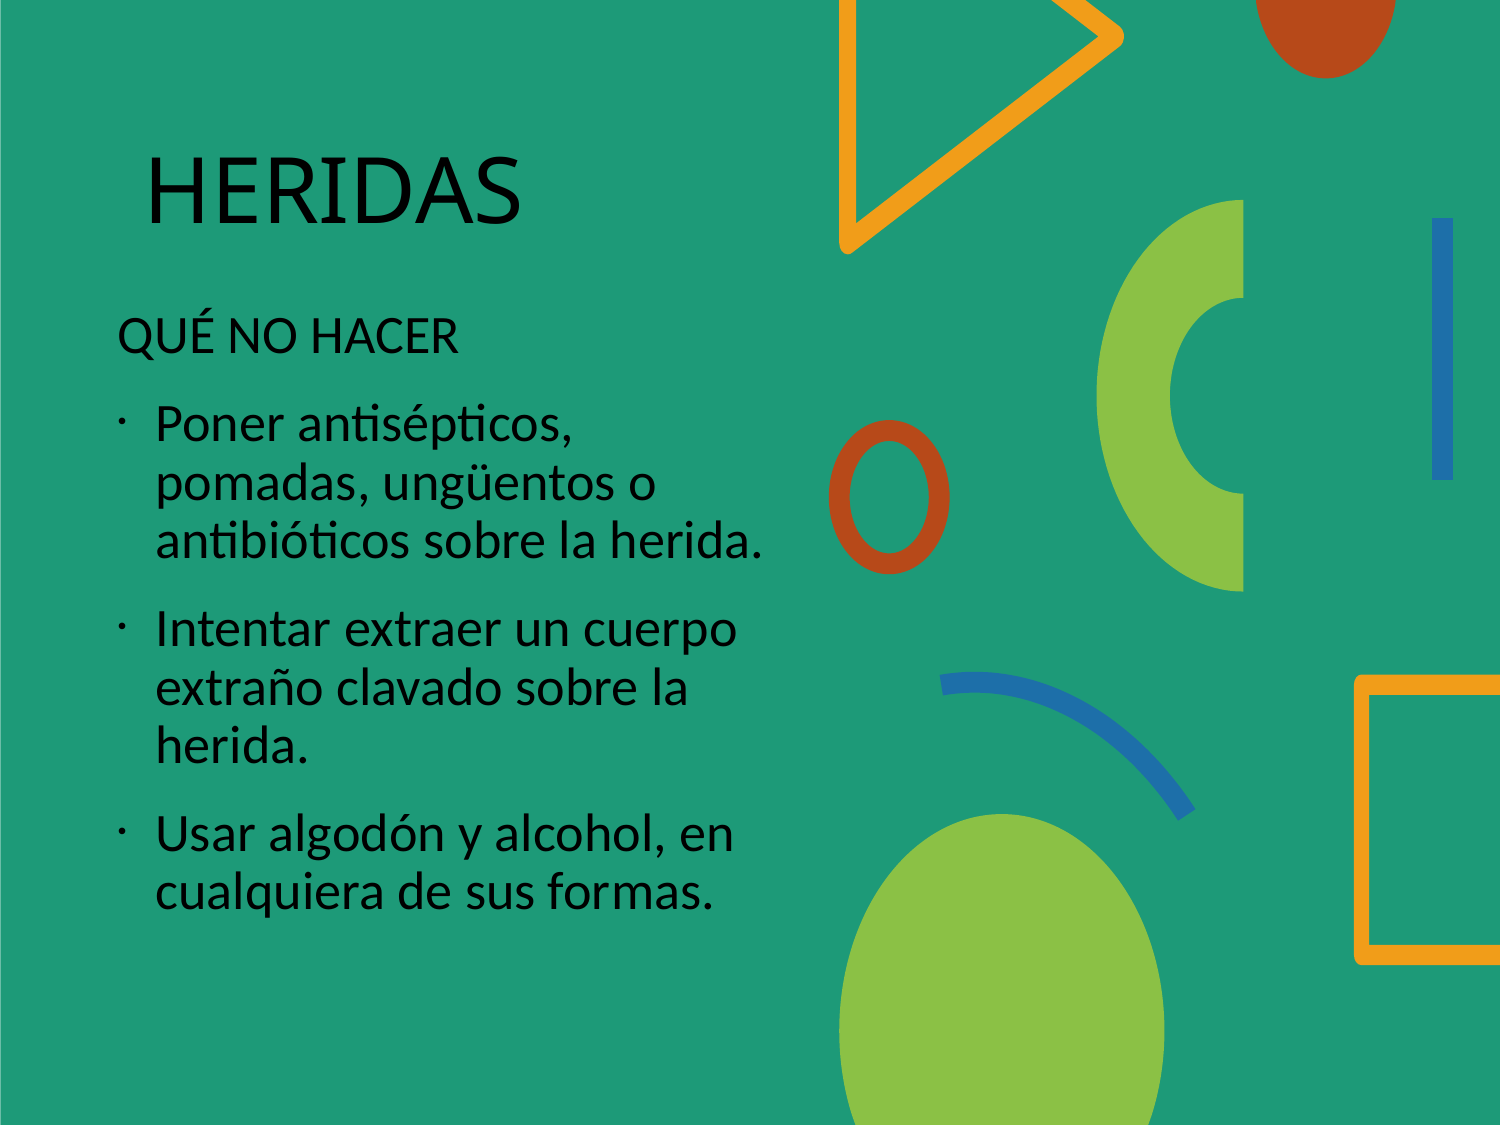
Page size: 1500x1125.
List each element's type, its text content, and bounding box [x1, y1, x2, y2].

list QUÉ NO HACER Poner antisépticos, pomadas, ungüentos o antibióticos sobre la herida. Intentar extraer un cuerpo extraño clavado sobre la herida. Usar algodón y alcohol, en cualquiera de sus formas. [103, 299, 787, 1014]
text_box [0, 0, 1500, 1125]
text_box HERIDAS [128, 84, 812, 303]
